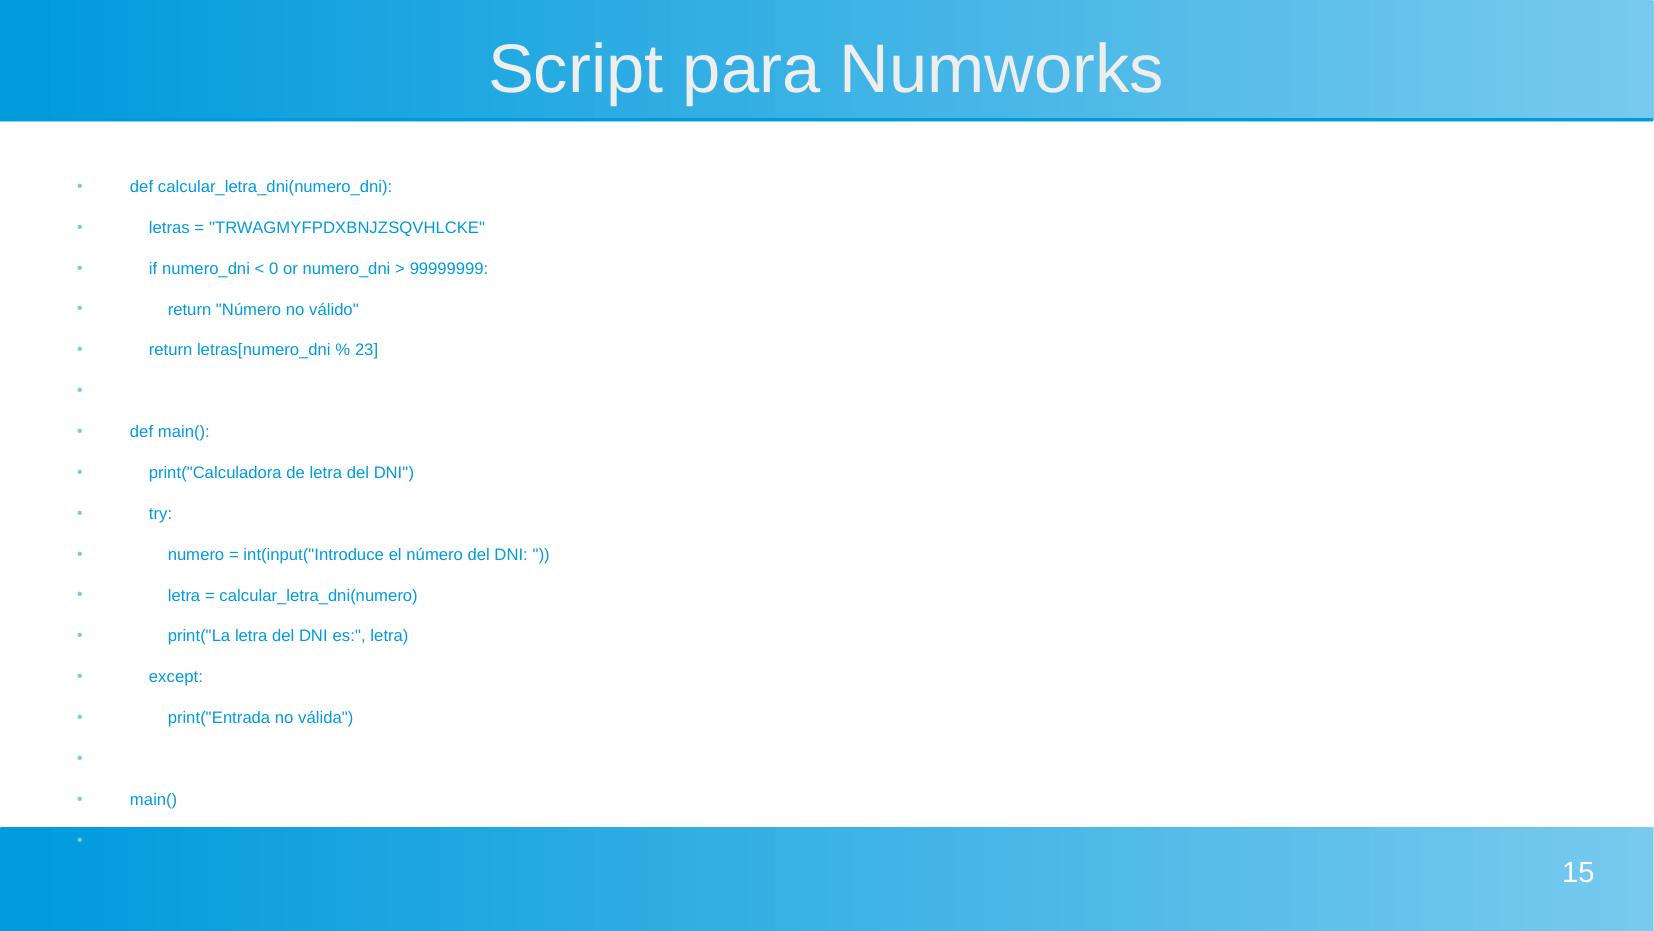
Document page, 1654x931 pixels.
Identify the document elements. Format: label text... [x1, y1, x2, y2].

title Script para Numworks [59, 29, 1595, 108]
list def calcular_letra_dni(numero_dni): letras = "TRWAGMYFPDXBNJZSQVHLCKE" if numero_dni < 0 or numero_dni > 99999999: return "Número no válido" return letras[numero_dni % 23] def main(): print("Calculadora de letra del DNI") try: numero = int(input("Introduce el número del DNI: ")) letra = calcular_letra_dni(numero) print("La letra del DNI es:", letra) except: print("Entrada no válida") main() [59, 177, 1595, 768]
